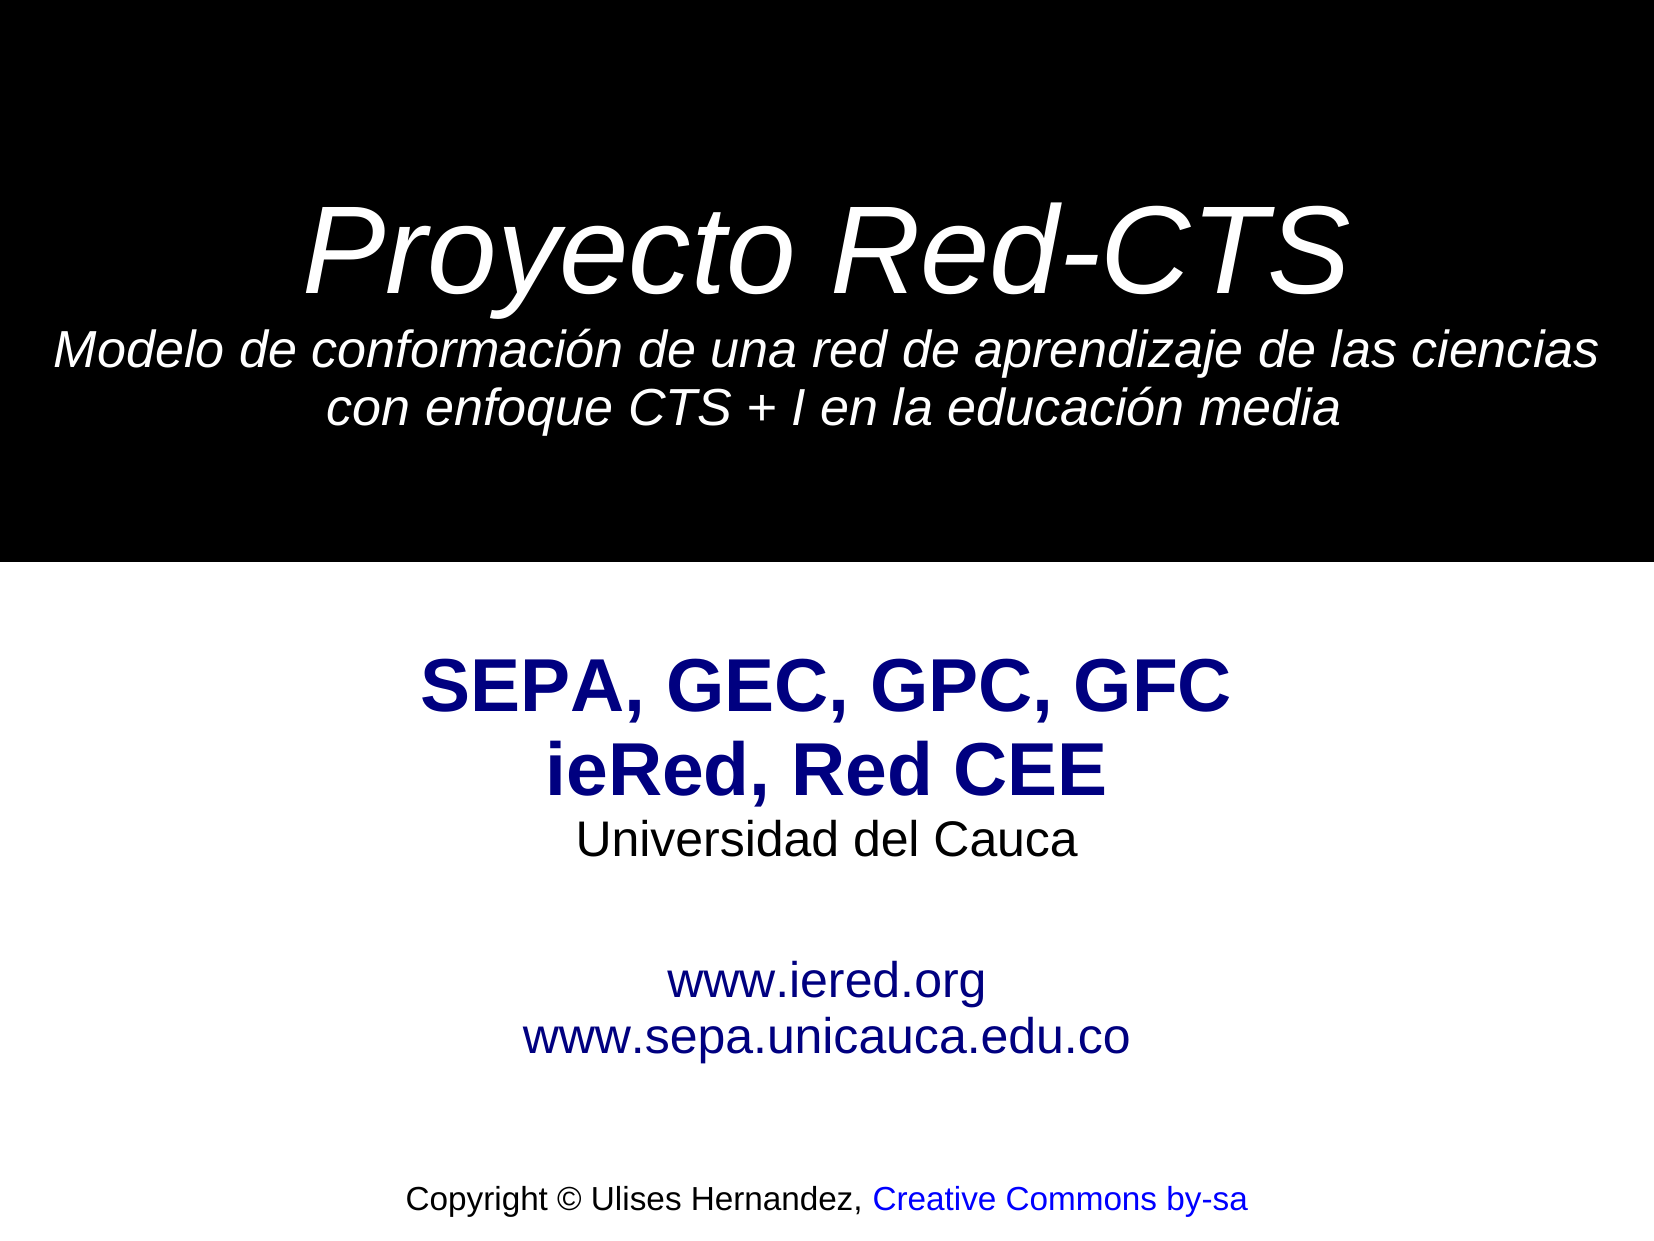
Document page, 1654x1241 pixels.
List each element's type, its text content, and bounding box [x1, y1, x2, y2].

text_box SEPA, GEC, GPC, GFC ieRed, Red CEE Universidad del Cauca www.iered.org www.sepa.unicauca.edu.co [420, 643, 1233, 1064]
text_box Proyecto Red-CTS Modelo de conformación de una red de aprendizaje de las ciencias con enfoque CTS + I en la educación media [53, 180, 1600, 437]
text_box Copyright © Ulises Hernandez, Creative Commons by-sa [405, 1180, 1248, 1219]
text_box [0, 0, 1654, 562]
